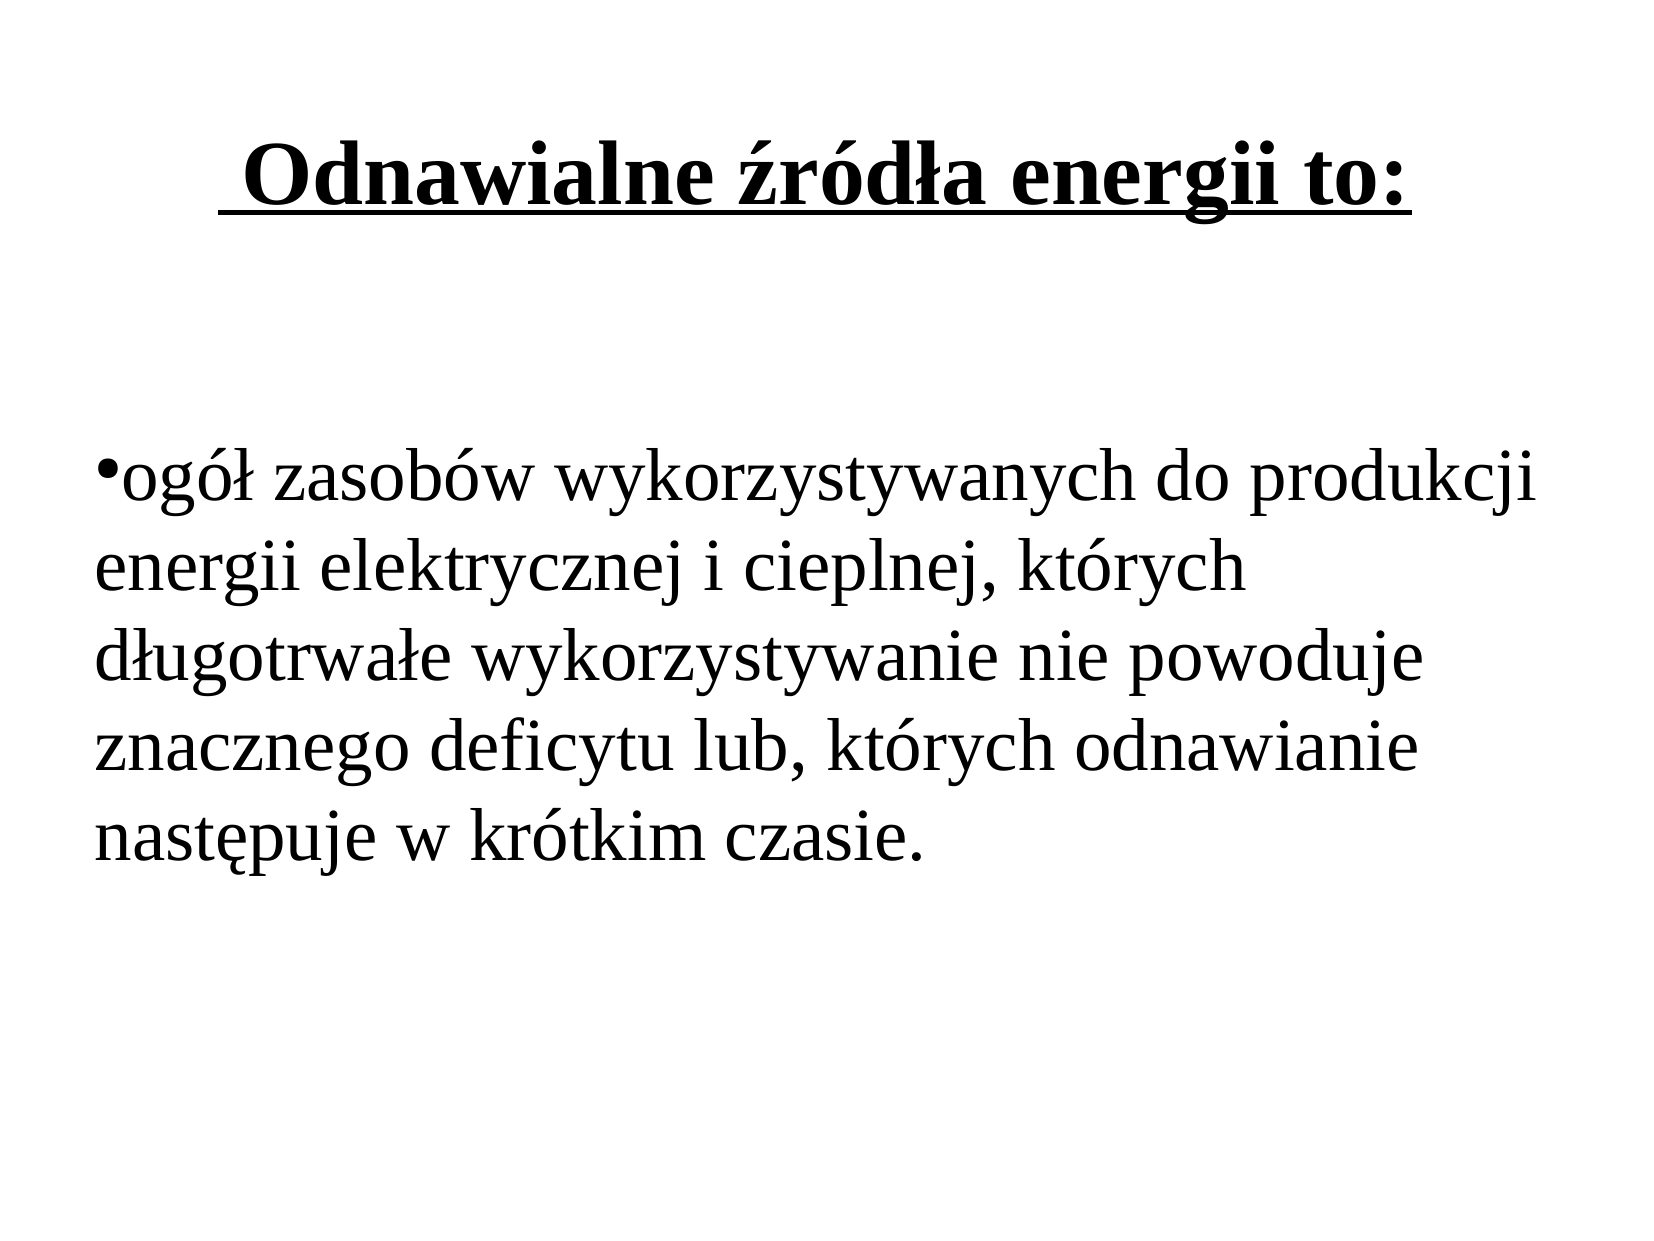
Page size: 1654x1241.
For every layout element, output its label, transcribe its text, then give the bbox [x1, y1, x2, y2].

title Odnawialne źródła energii to: [70, 64, 1560, 272]
list ogół zasobów wykorzystywanych do produkcji energii elektrycznej i cieplnej, których długotrwałe wykorzystywanie nie powoduje znacznego deficytu lub, których odnawianie następuje w krótkim czasie. [94, 425, 1583, 1145]
